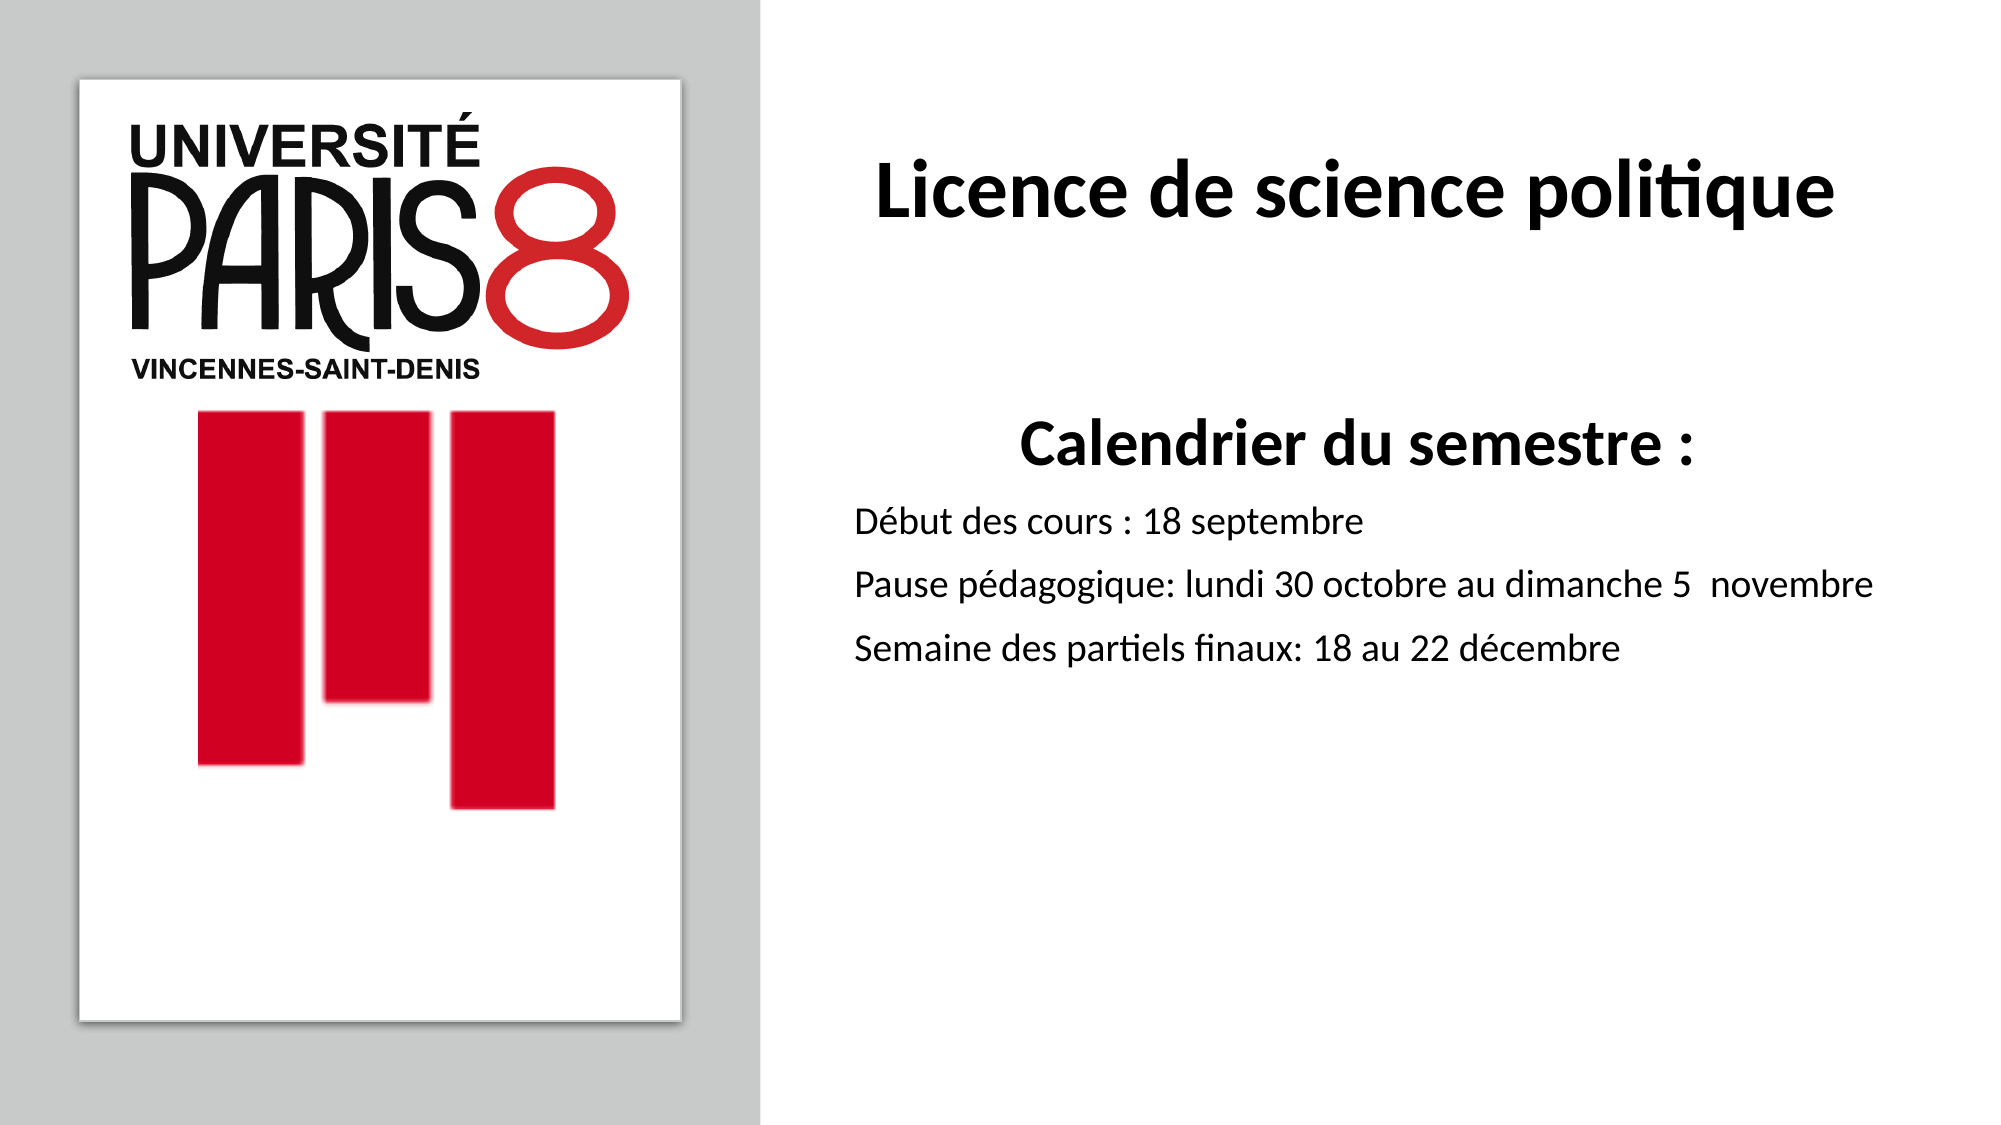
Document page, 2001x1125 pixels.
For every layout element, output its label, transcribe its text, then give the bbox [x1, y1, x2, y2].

title Licence de science politique [839, 103, 1893, 379]
list Calendrier du semestre : Début des cours : 18 septembre Pause pédagogique: lundi 30 octobre au dimanche 5 novembre Semaine des partiels finaux: 18 au 22 décembre [839, 399, 1893, 1021]
picture [131, 112, 629, 379]
text_box [0, 0, 761, 1125]
picture [198, 409, 563, 816]
